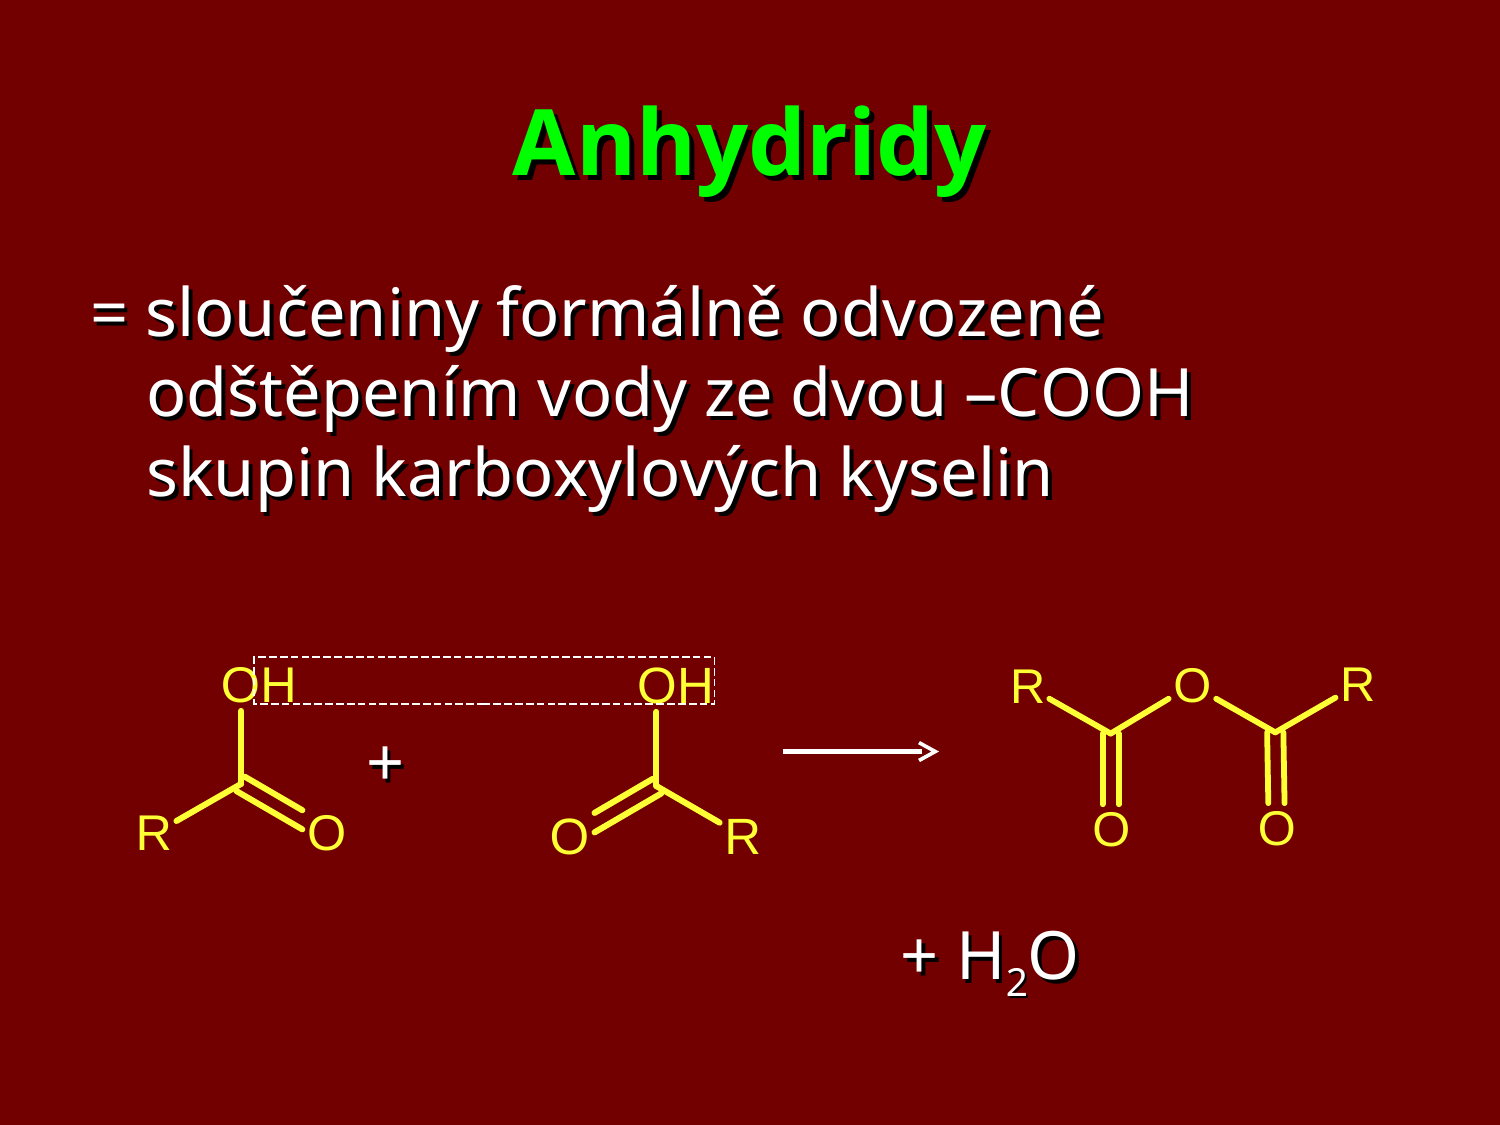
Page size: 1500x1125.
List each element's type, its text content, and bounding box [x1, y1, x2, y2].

chart [537, 657, 762, 871]
chart [135, 657, 360, 867]
chart [1009, 657, 1377, 860]
list = sloučeniny formálně odvozené odštěpením vody ze dvou –COOH skupin karboxylových kyselin + + H2O [75, 262, 1426, 1012]
title Anhydridy [75, 45, 1426, 233]
